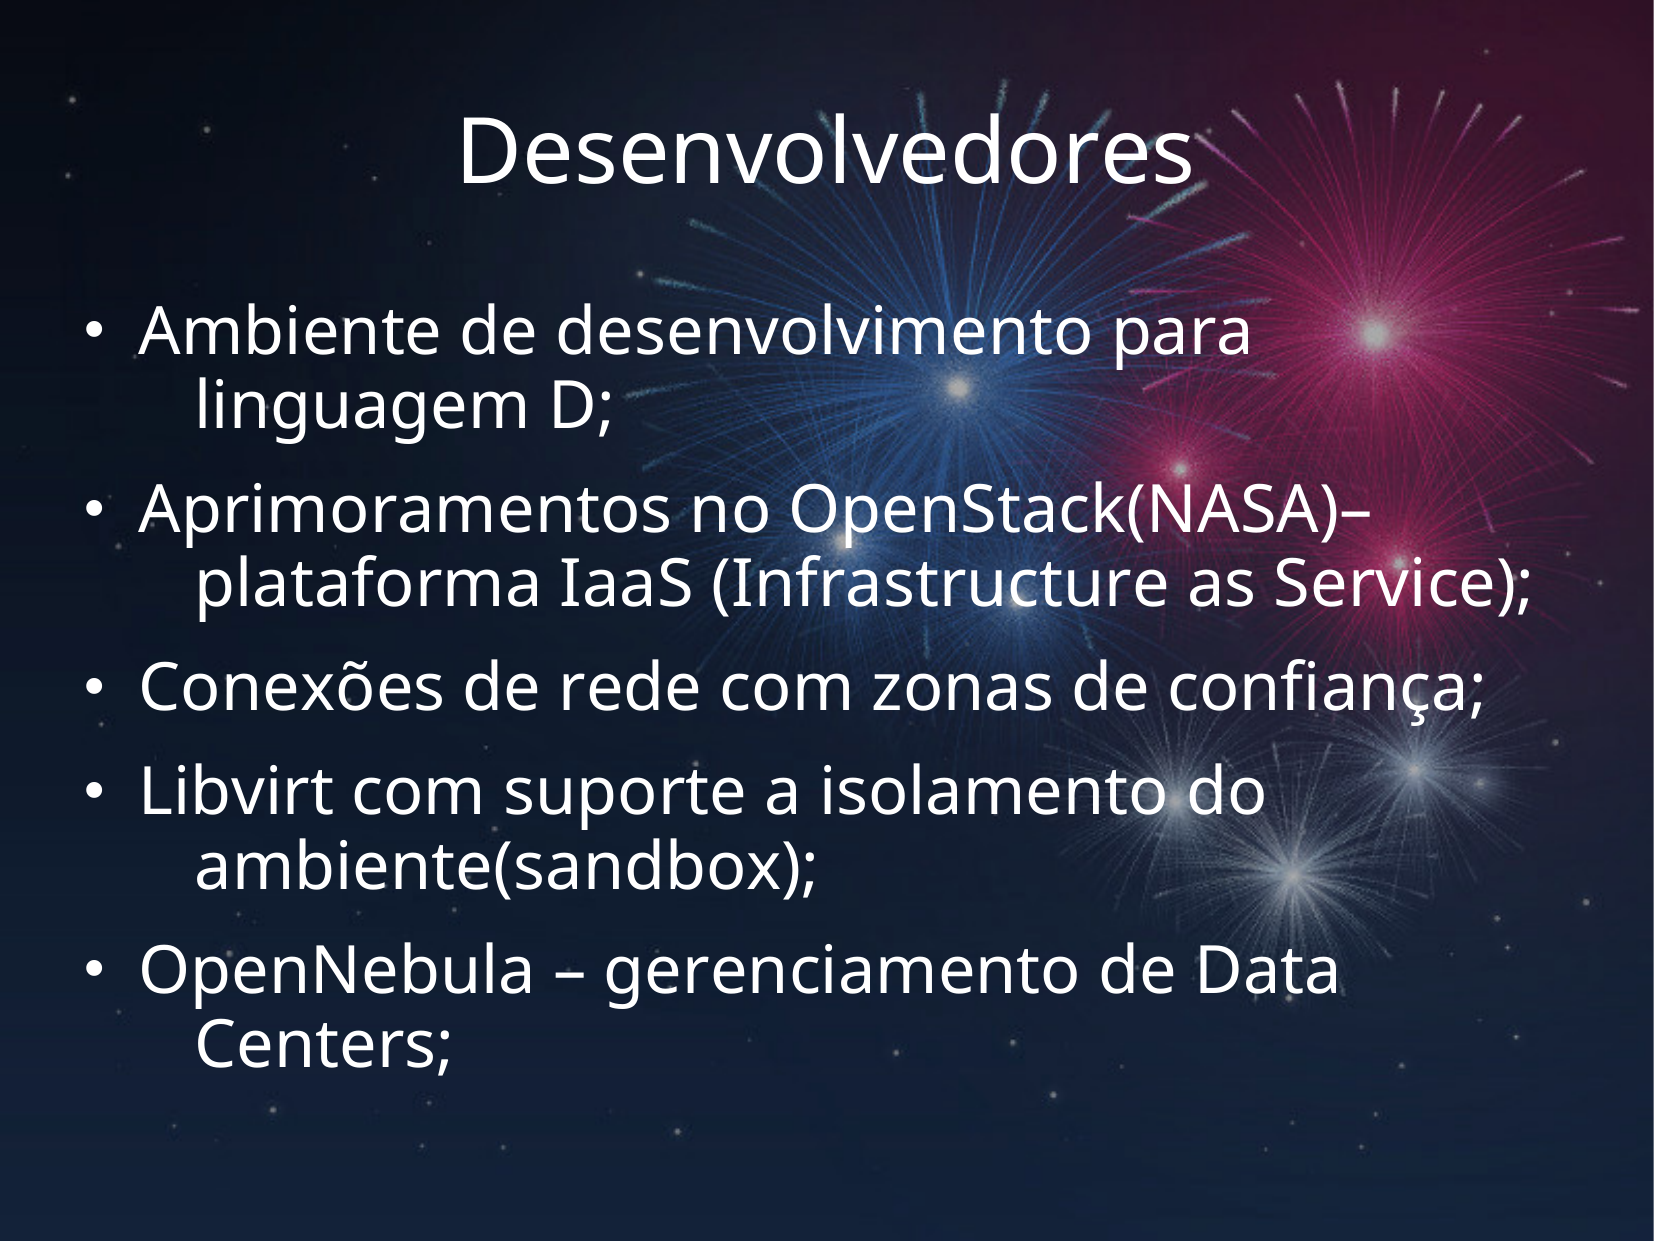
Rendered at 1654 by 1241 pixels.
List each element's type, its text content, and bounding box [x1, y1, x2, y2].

list Ambiente de desenvolvimento para linguagem D; Aprimoramentos no OpenStack(NASA)– plataforma IaaS (Infrastructure as Service); Conexões de rede com zonas de confiança; Libvirt com suporte a isolamento do ambiente(sandbox); OpenNebula – gerenciamento de Data Centers; [82, 290, 1570, 1083]
title Desenvolvedores [82, 49, 1570, 256]
picture [0, 0, 1654, 1241]
